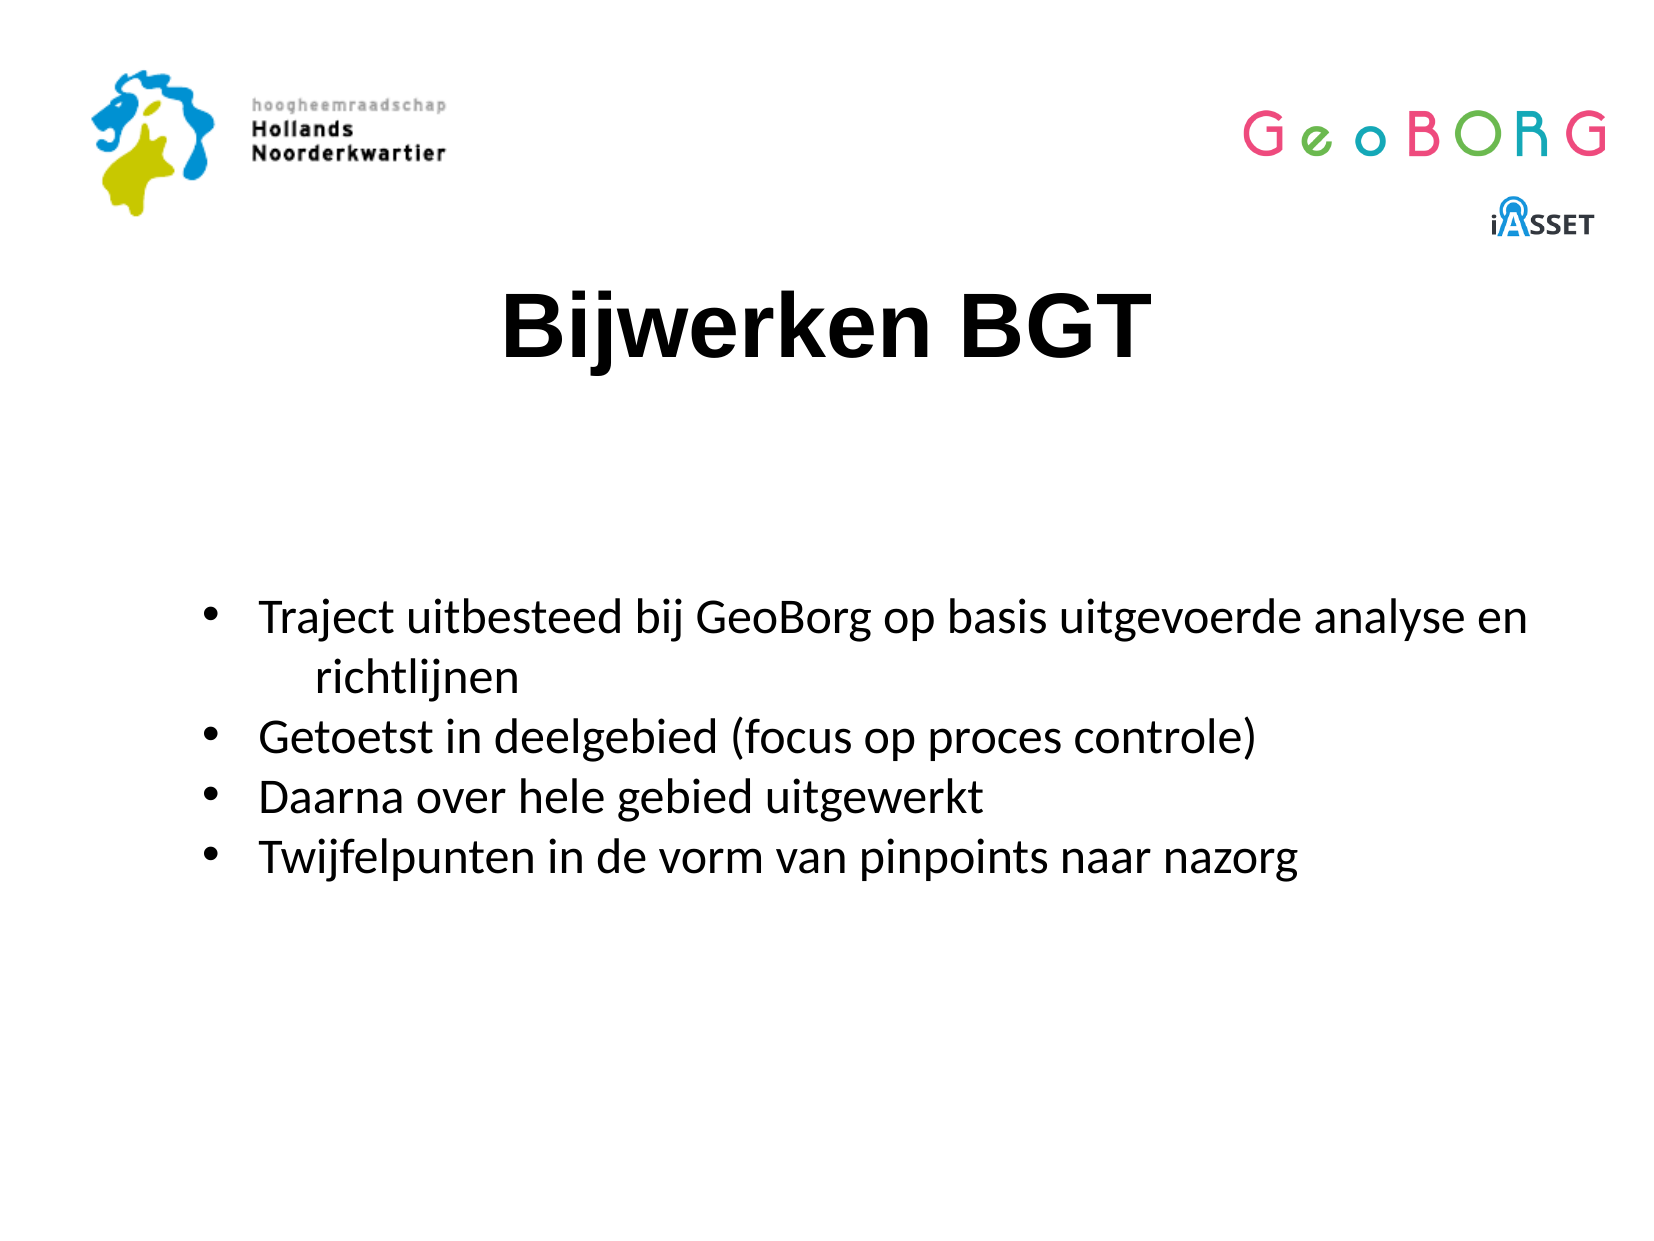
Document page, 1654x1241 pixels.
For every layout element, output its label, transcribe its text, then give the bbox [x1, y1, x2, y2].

picture [59, 47, 481, 240]
text_box Traject uitbesteed bij GeoBorg op basis uitgevoerde analyse en richtlijnen Getoetst in deelgebied (focus op proces controle) Daarna over hele gebied uitgewerkt Twijfelpunten in de vorm van pinpoints naar nazorg [37, 575, 1608, 894]
picture [1487, 195, 1595, 239]
title Bijwerken BGT [82, 269, 1571, 575]
picture [1239, 106, 1619, 165]
